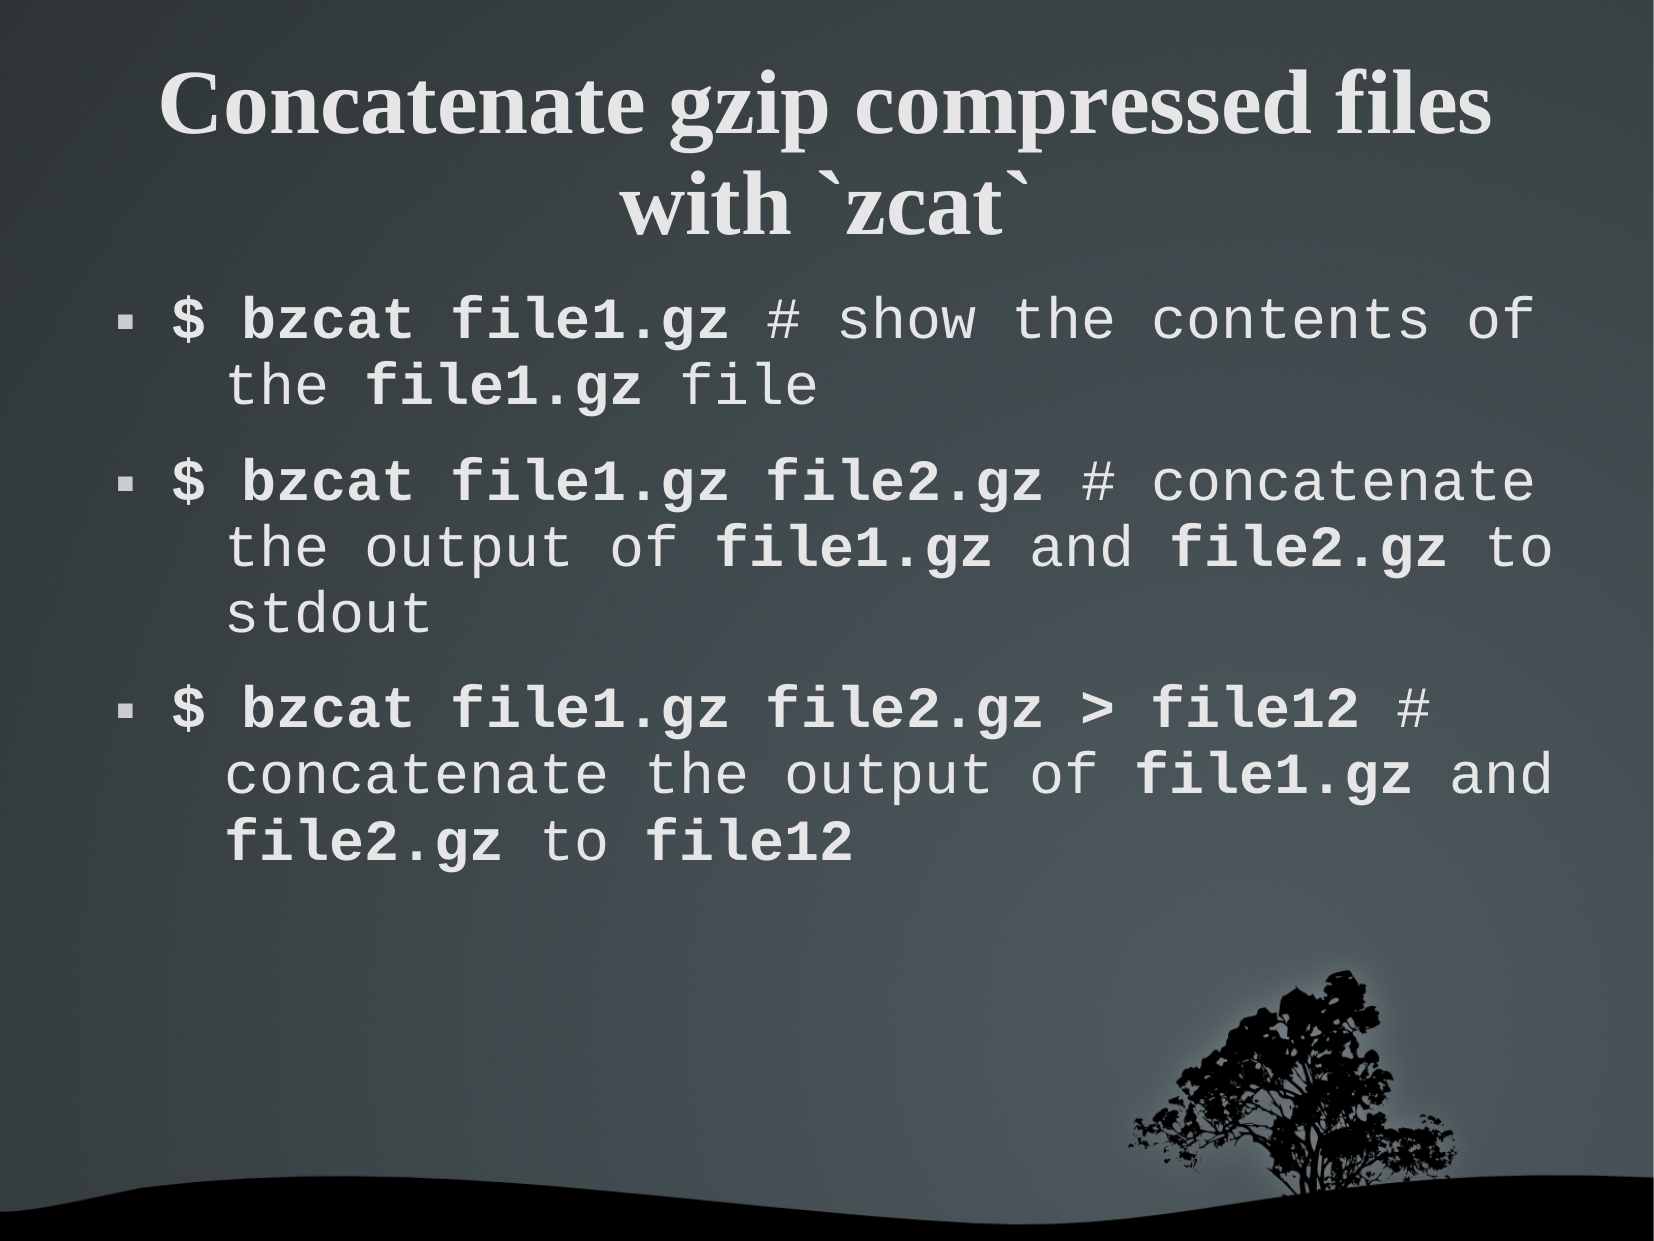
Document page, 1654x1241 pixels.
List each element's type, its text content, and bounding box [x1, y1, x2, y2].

list $ bzcat file1.gz # show the contents of the file1.gz file $ bzcat file1.gz file2.gz # concatenate the output of file1.gz and file2.gz to stdout $ bzcat file1.gz file2.gz > file12 # concatenate the output of file1.gz and file2.gz to file12 [82, 290, 1571, 1186]
title Concatenate gzip compressed files with `zcat` [82, 33, 1571, 273]
picture [0, 0, 1654, 1241]
